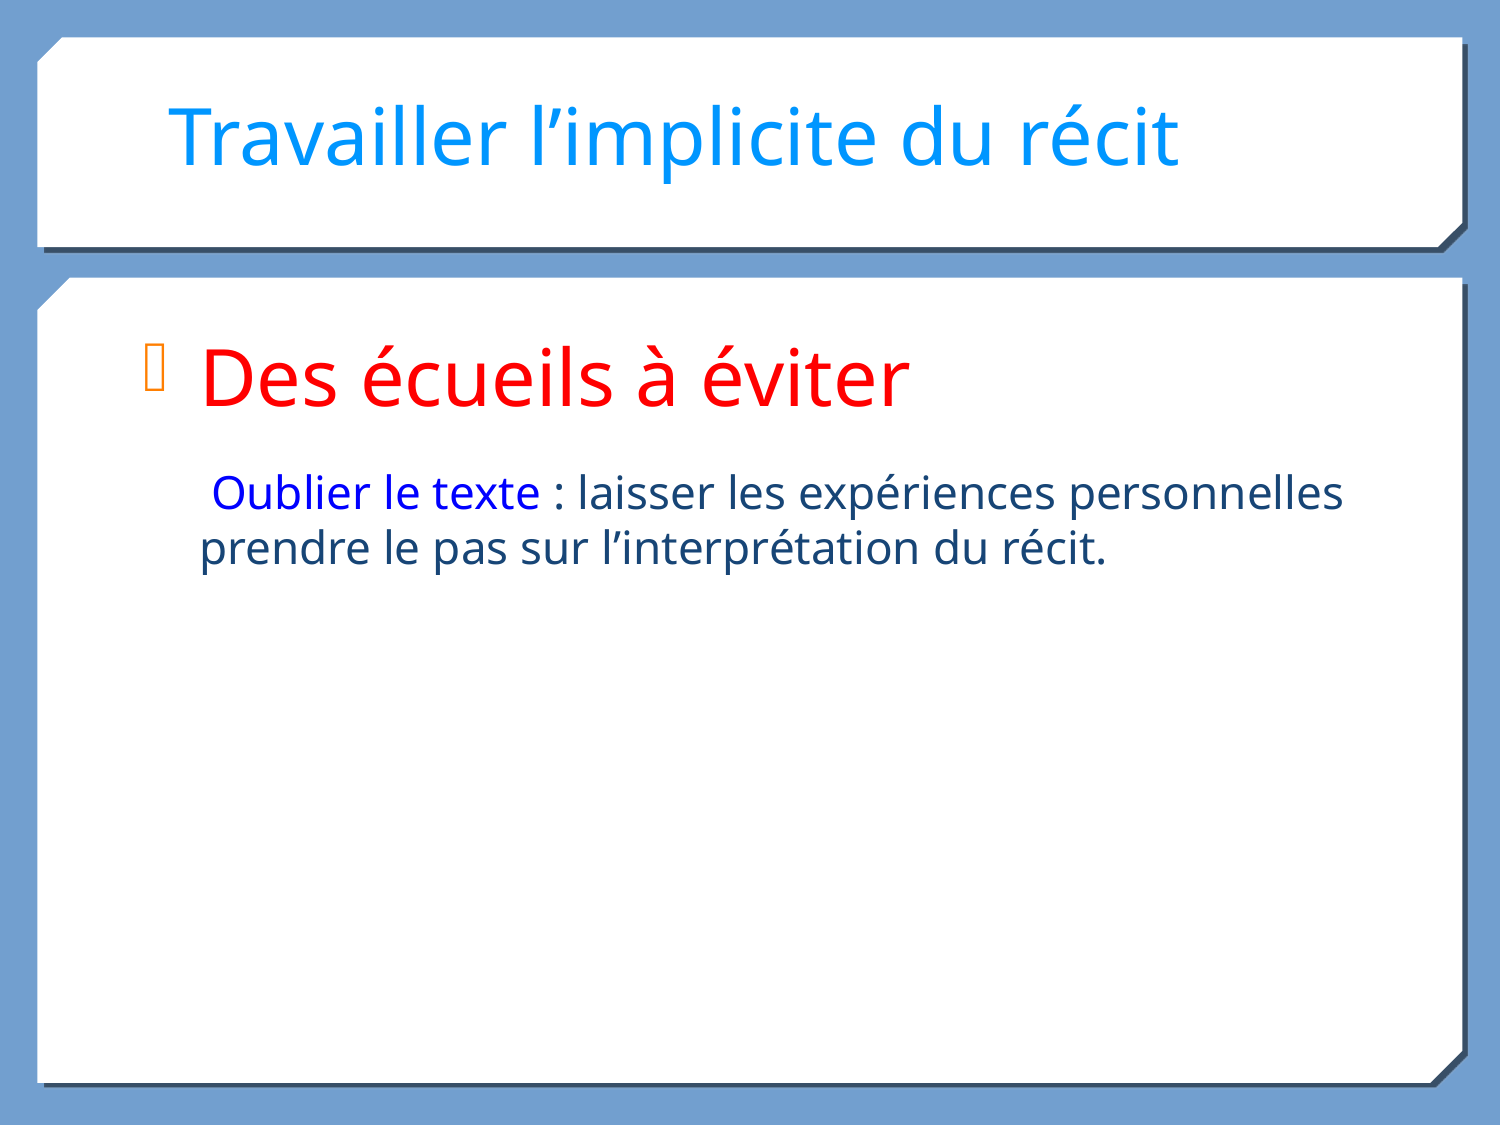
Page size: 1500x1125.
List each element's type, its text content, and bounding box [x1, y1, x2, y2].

list Des écueils à éviter Oublier le texte : laisser les expériences personnelles prendre le pas sur l’interprétation du récit. [127, 319, 1372, 978]
title Travailler l’implicite du récit [153, 1, 1398, 189]
